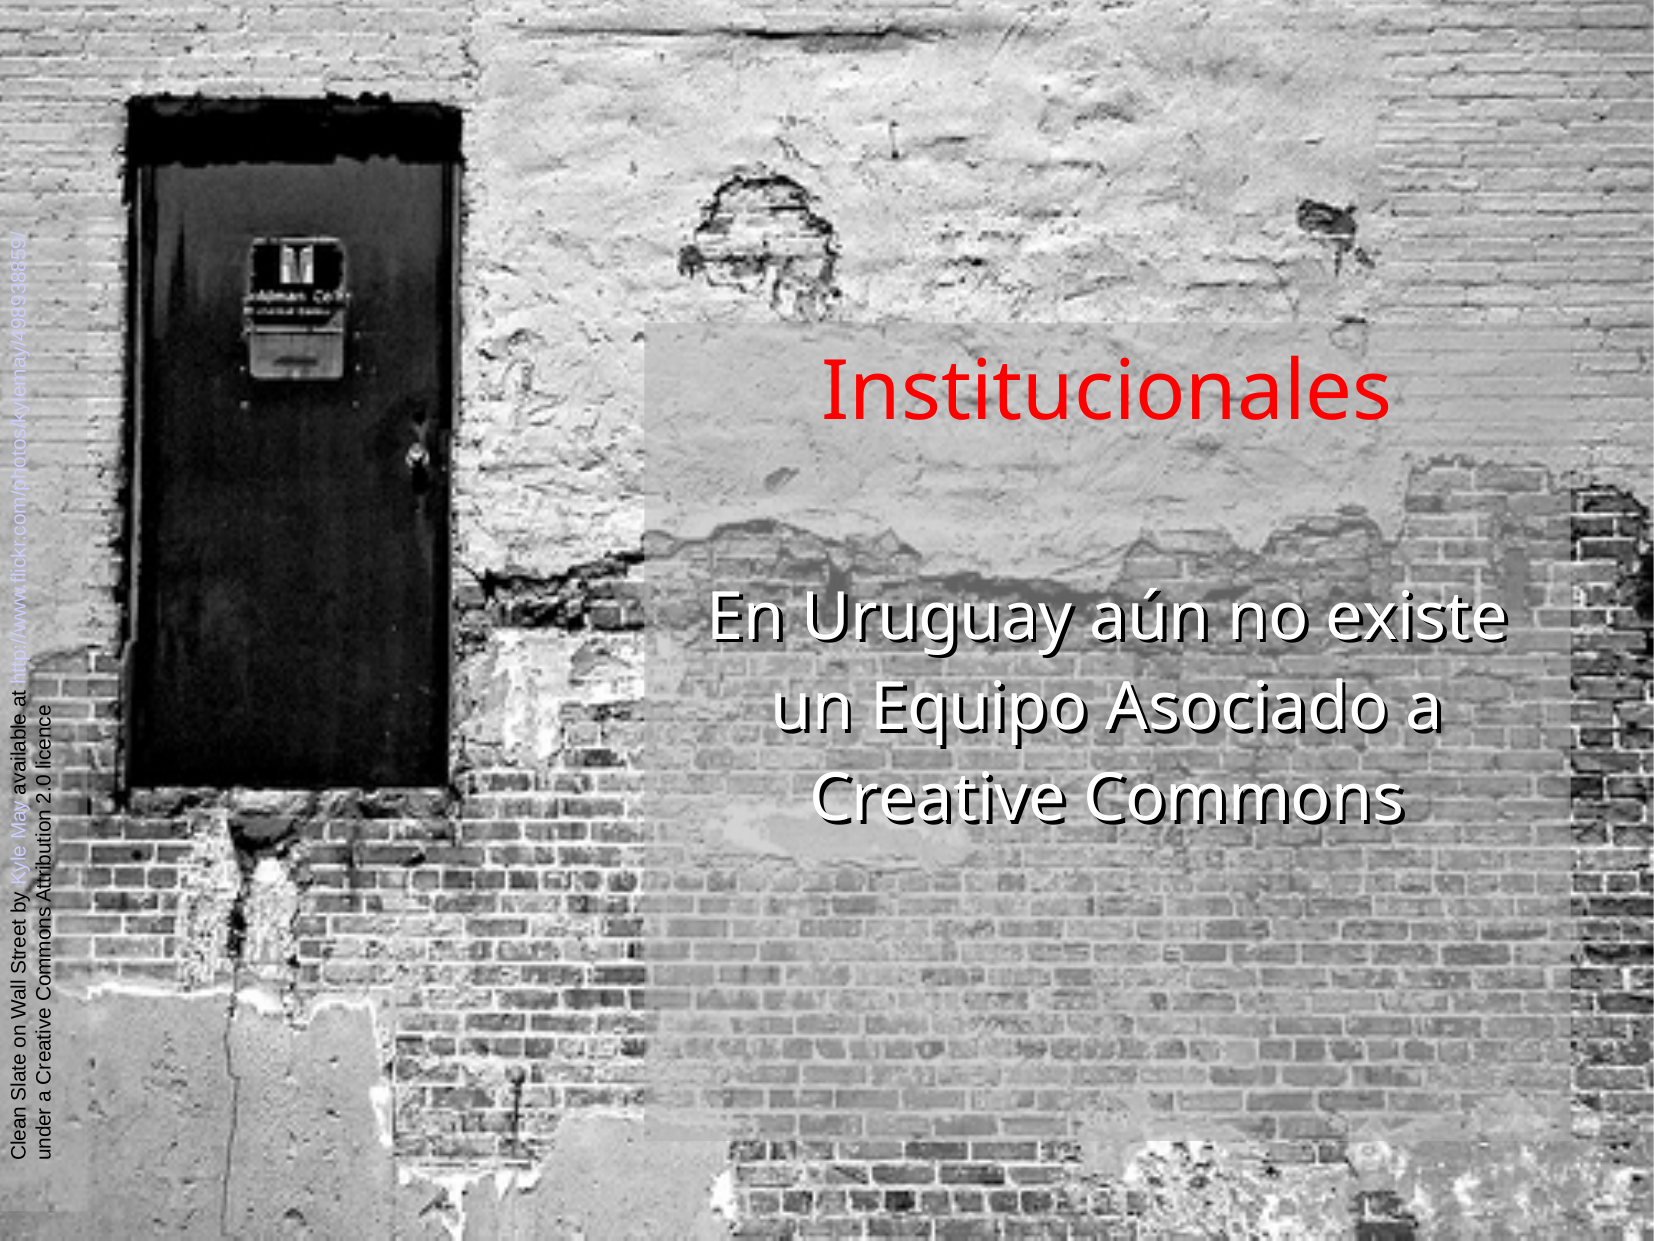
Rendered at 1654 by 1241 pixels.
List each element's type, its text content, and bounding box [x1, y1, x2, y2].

list Institucionales En Uruguay aún no existe un Equipo Asociado a Creative Commons [644, 322, 1571, 1141]
text_box Clean Slate on Wall Street by Kyle May available at http://www.flickr.com/photos/kylemay/498938859/ under a Creative Commons Attribution 2.0 licence [0, 211, 88, 1212]
picture [0, 0, 1654, 1241]
